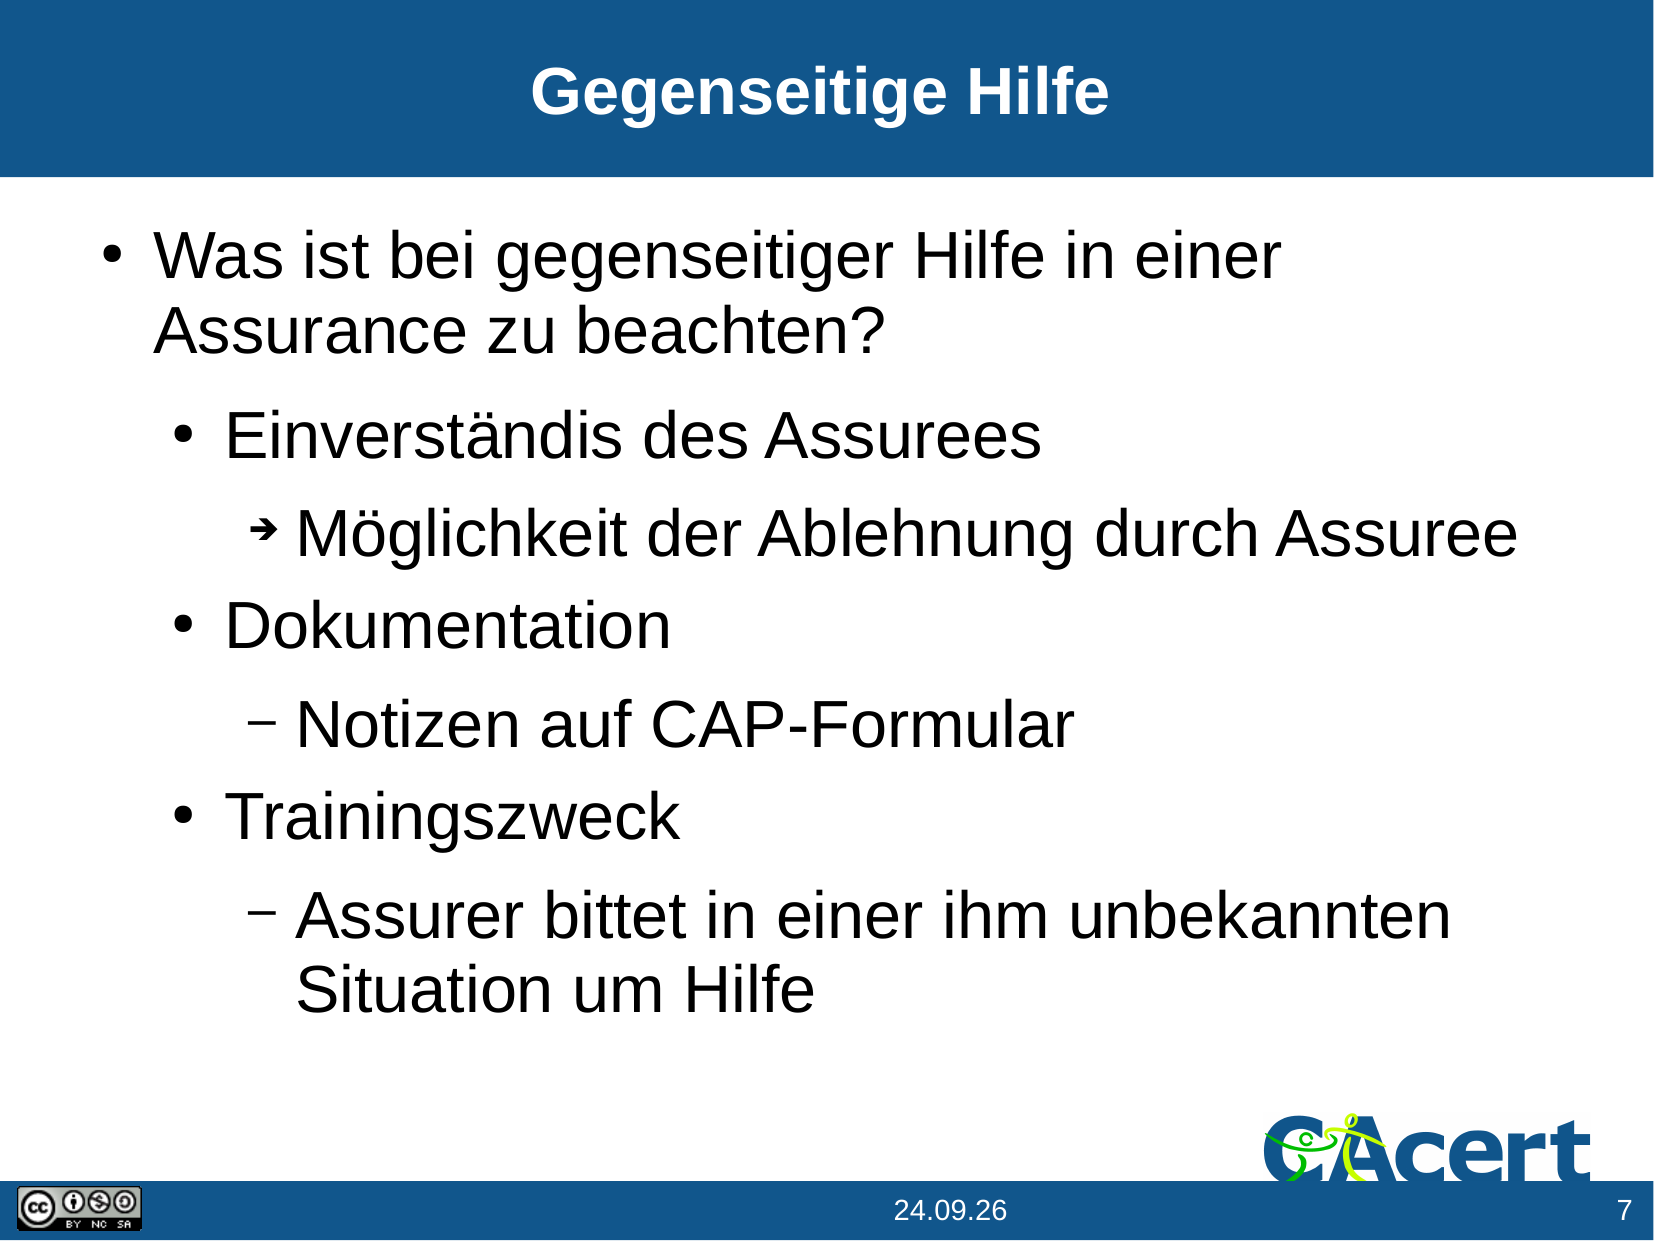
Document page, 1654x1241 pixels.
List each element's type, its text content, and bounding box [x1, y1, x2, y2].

picture [17, 1186, 142, 1231]
picture [1263, 1112, 1591, 1181]
list Was ist bei gegenseitiger Hilfe in einer Assurance zu beachten? Einverständis des Assurees Möglichkeit der Ablehnung durch Assuree Dokumentation Notizen auf CAP-Formular Trainingszweck Assurer bittet in einer ihm unbekannten Situation um Hilfe [82, 218, 1571, 1091]
title Gegenseitige Hilfe [76, 17, 1565, 166]
